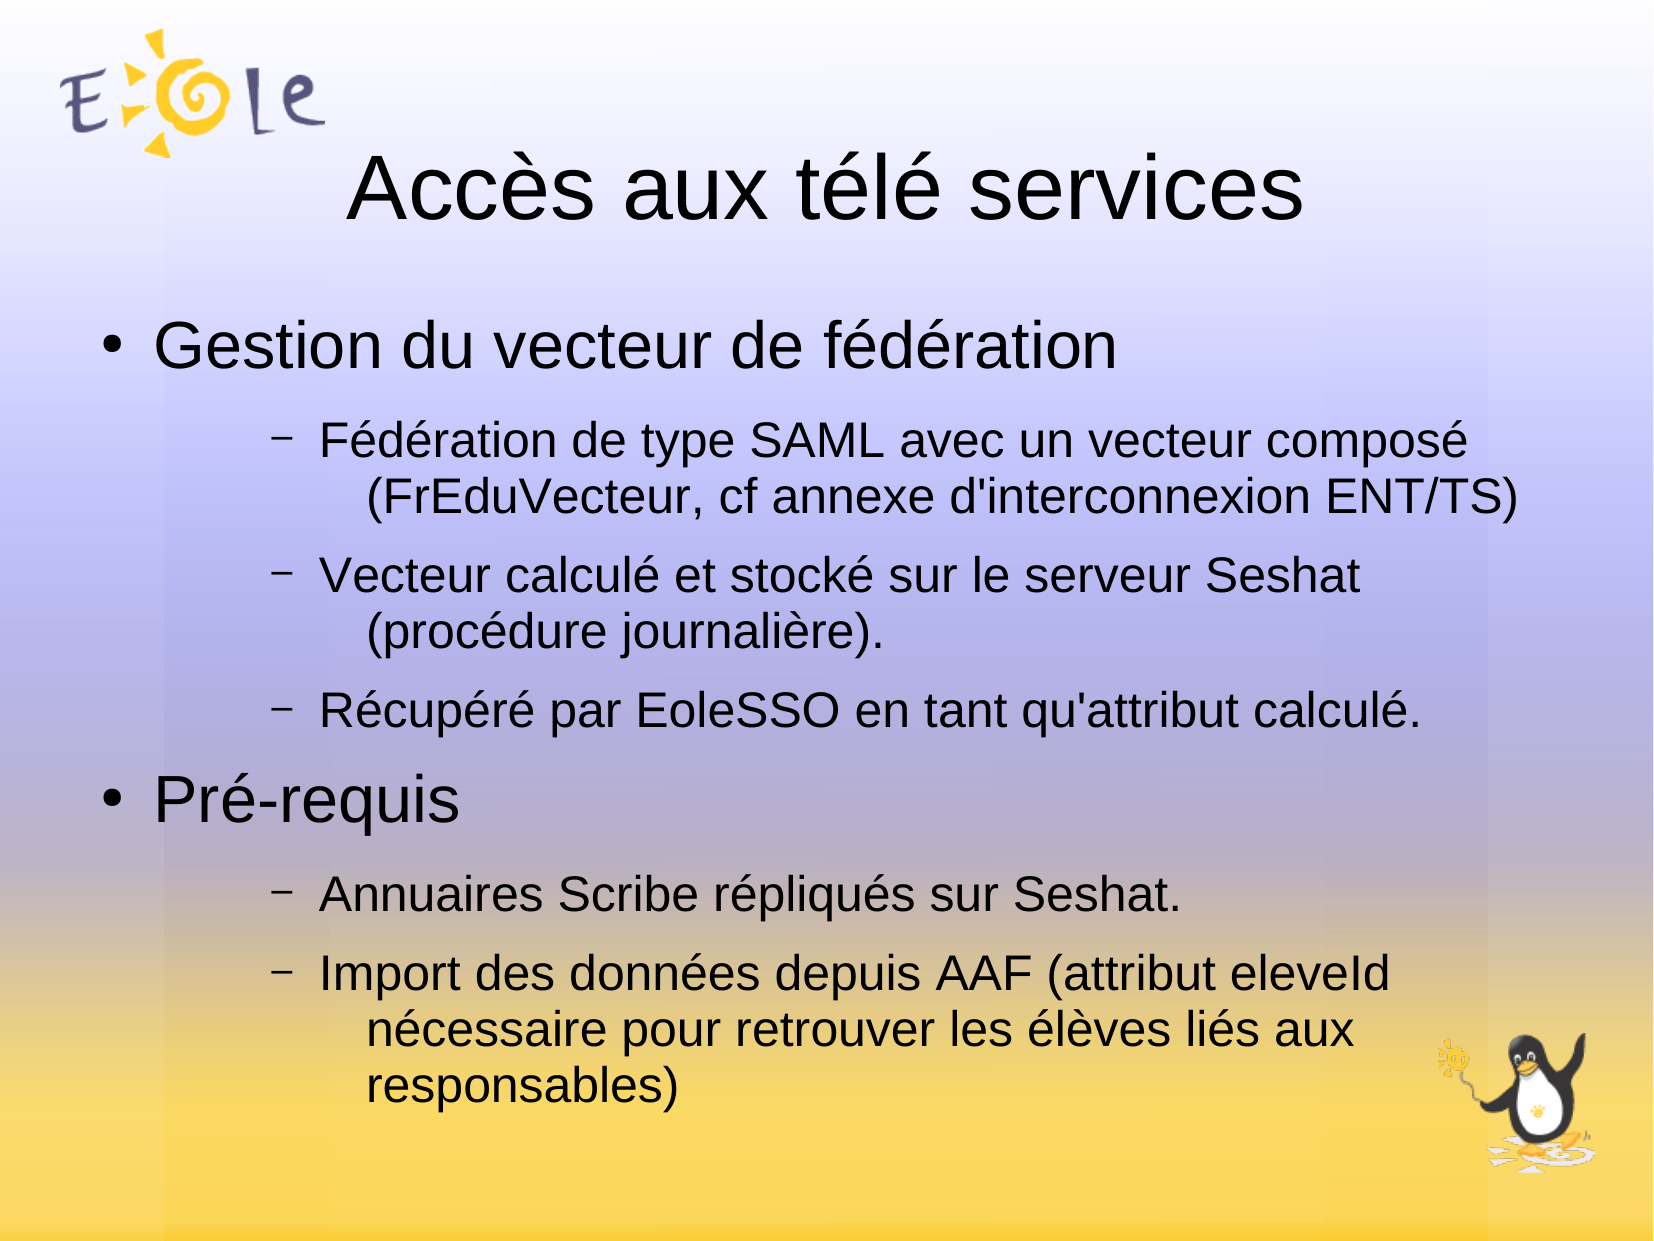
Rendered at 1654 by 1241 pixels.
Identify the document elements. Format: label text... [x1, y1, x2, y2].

list Gestion du vecteur de fédération Fédération de type SAML avec un vecteur composé (FrEduVecteur, cf annexe d'interconnexion ENT/TS) Vecteur calculé et stocké sur le serveur Seshat (procédure journalière). Récupéré par EoleSSO en tant qu'attribut calculé. Pré-requis Annuaires Scribe répliqués sur Seshat. Import des données depuis AAF (attribut eleveId nécessaire pour retrouver les élèves liés aux responsables) [82, 307, 1571, 1186]
title Accès aux télé services [82, 92, 1571, 285]
picture [0, 0, 1654, 1241]
